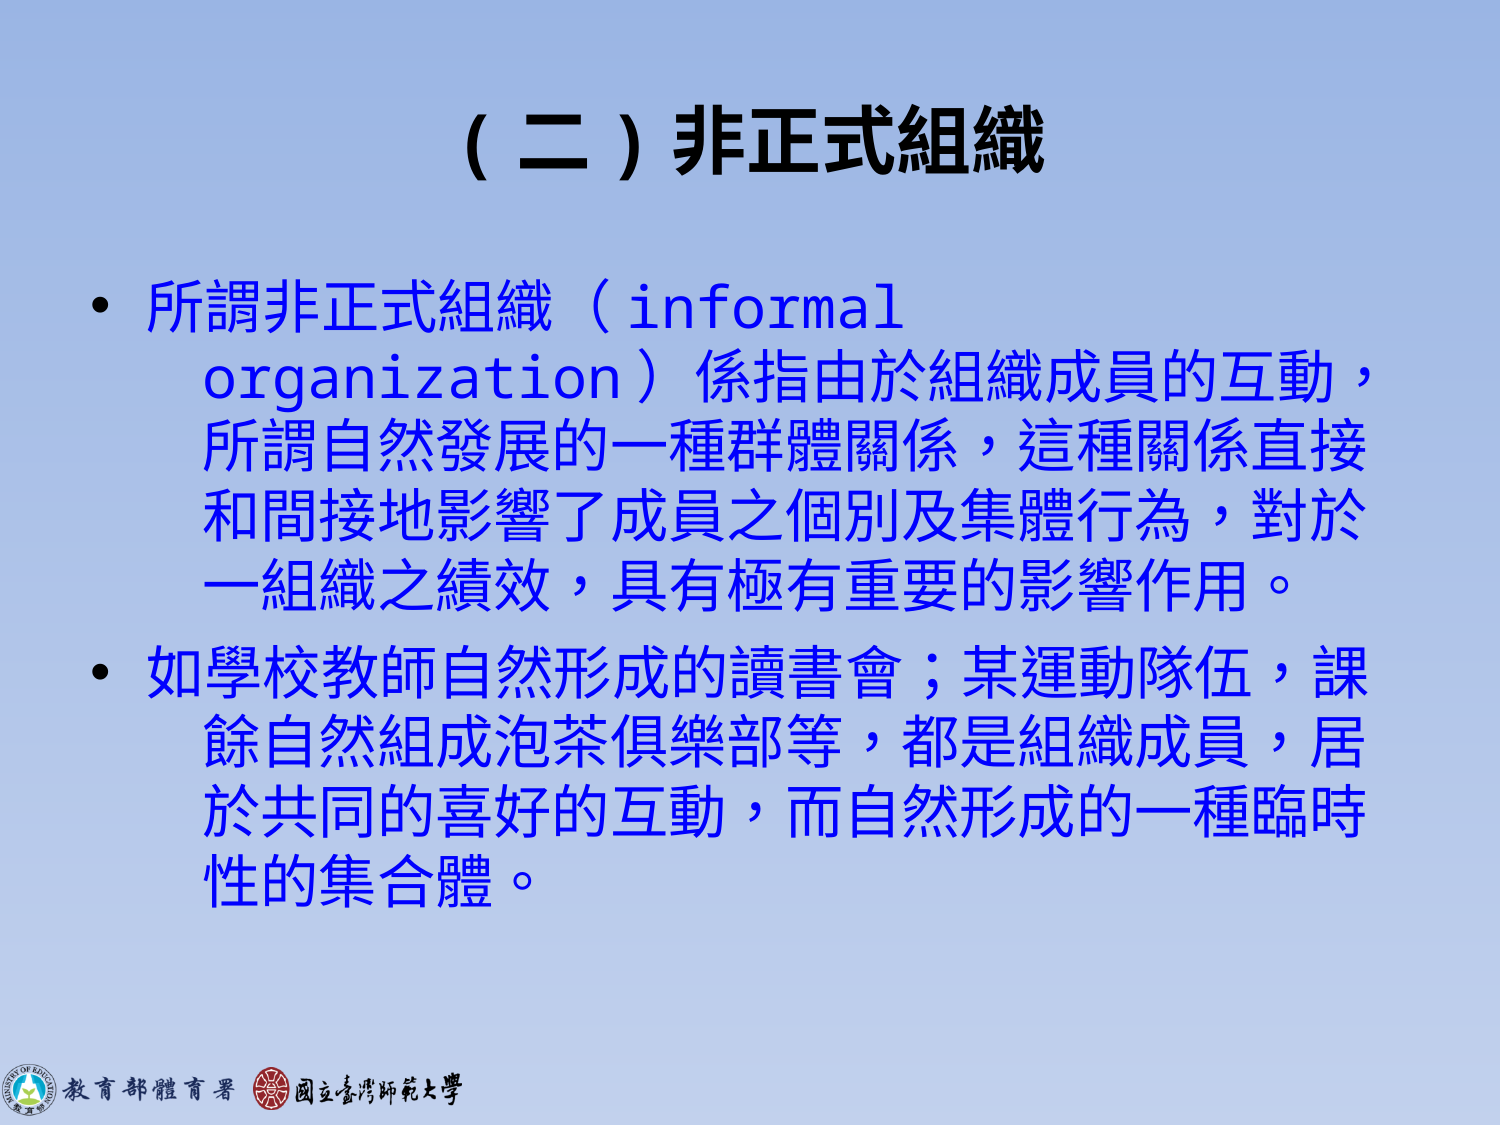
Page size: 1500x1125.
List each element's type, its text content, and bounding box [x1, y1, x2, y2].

title (二)非正式組織 [75, 45, 1426, 233]
list 所謂非正式組織（informal organization）係指由於組織成員的互動，所謂自然發展的一種群體關係，這種關係直接和間接地影響了成員之個別及集體行為，對於一組織之績效，具有極有重要的影響作用。 如學校教師自然形成的讀書會；某運動隊伍，課餘自然組成泡茶俱樂部等，都是組織成員，居於共同的喜好的互動，而自然形成的一種臨時性的集合體。 [75, 262, 1426, 1005]
